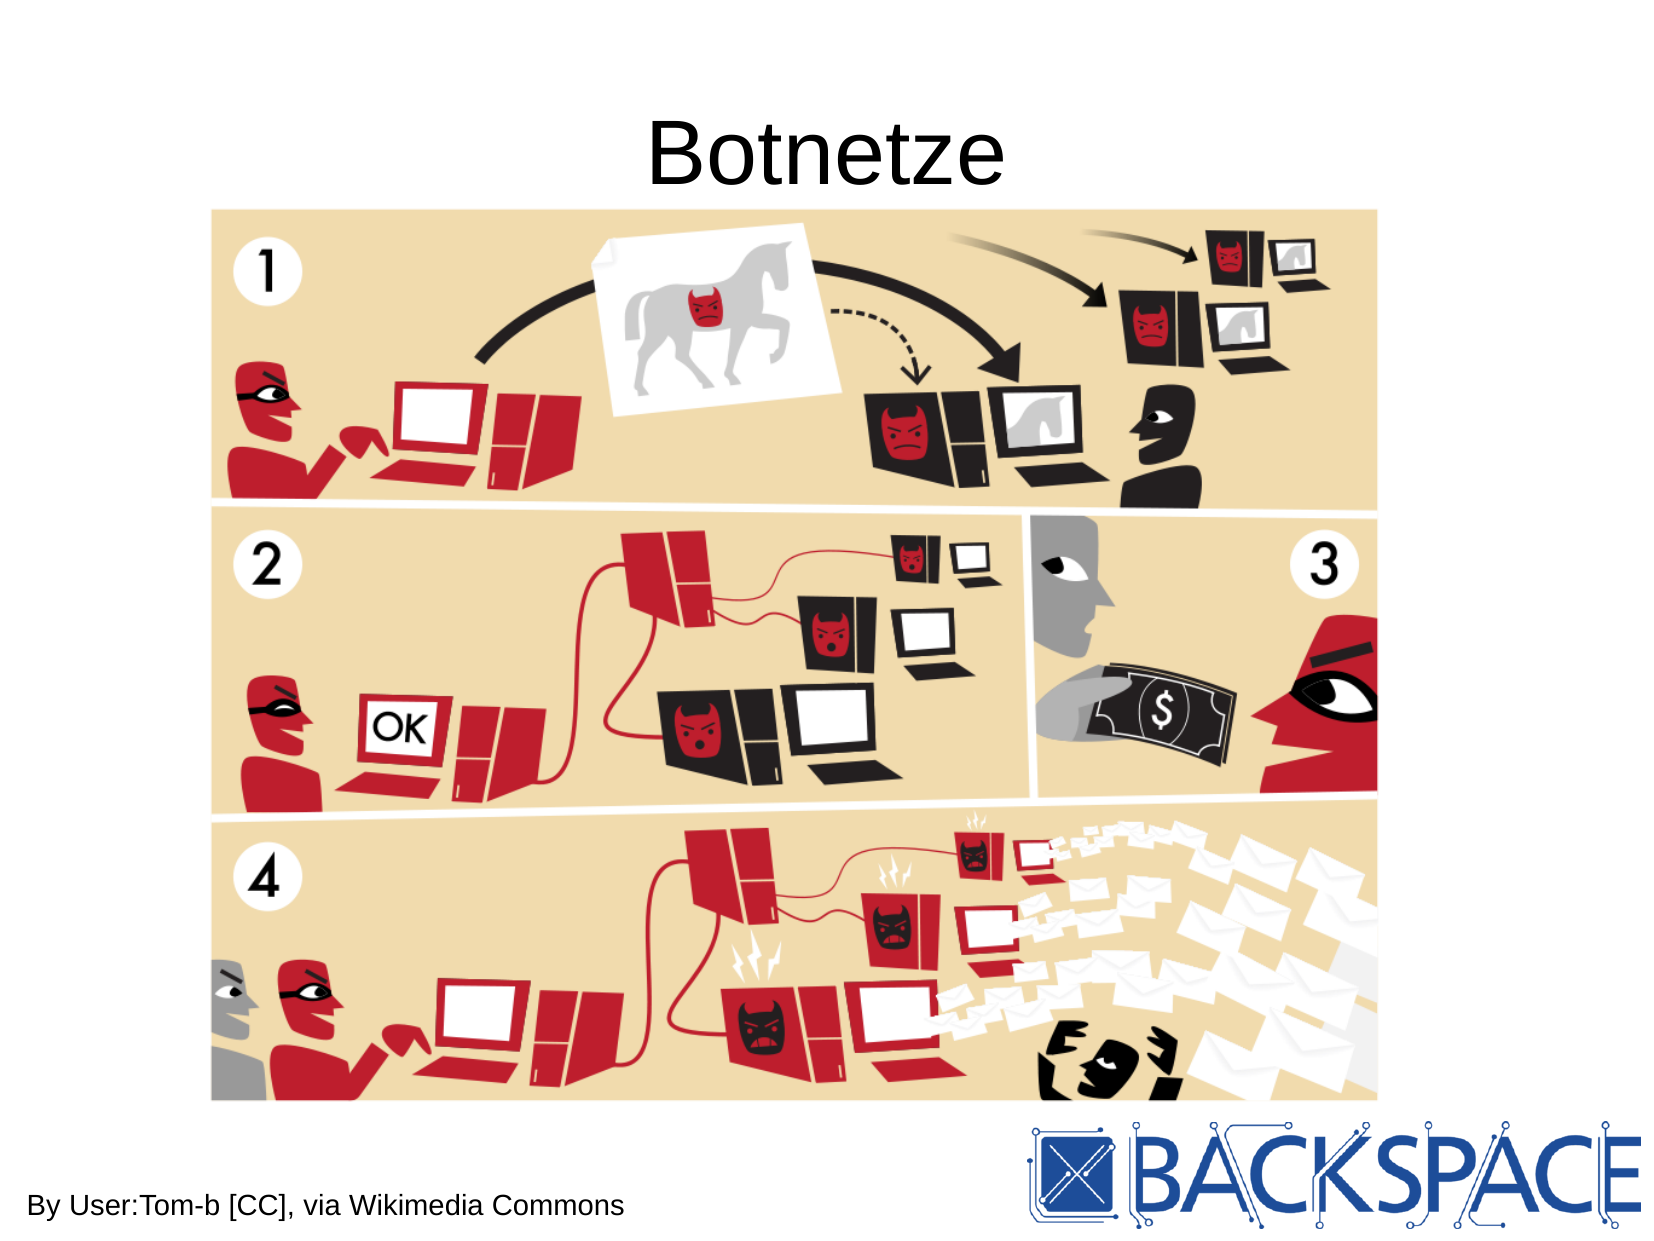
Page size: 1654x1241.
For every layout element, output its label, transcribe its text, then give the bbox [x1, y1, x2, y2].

text_box By User:Tom-b [CC], via Wikimedia Commons [11, 1181, 1016, 1229]
title Botnetze [82, 49, 1571, 257]
picture [190, 188, 1641, 1229]
